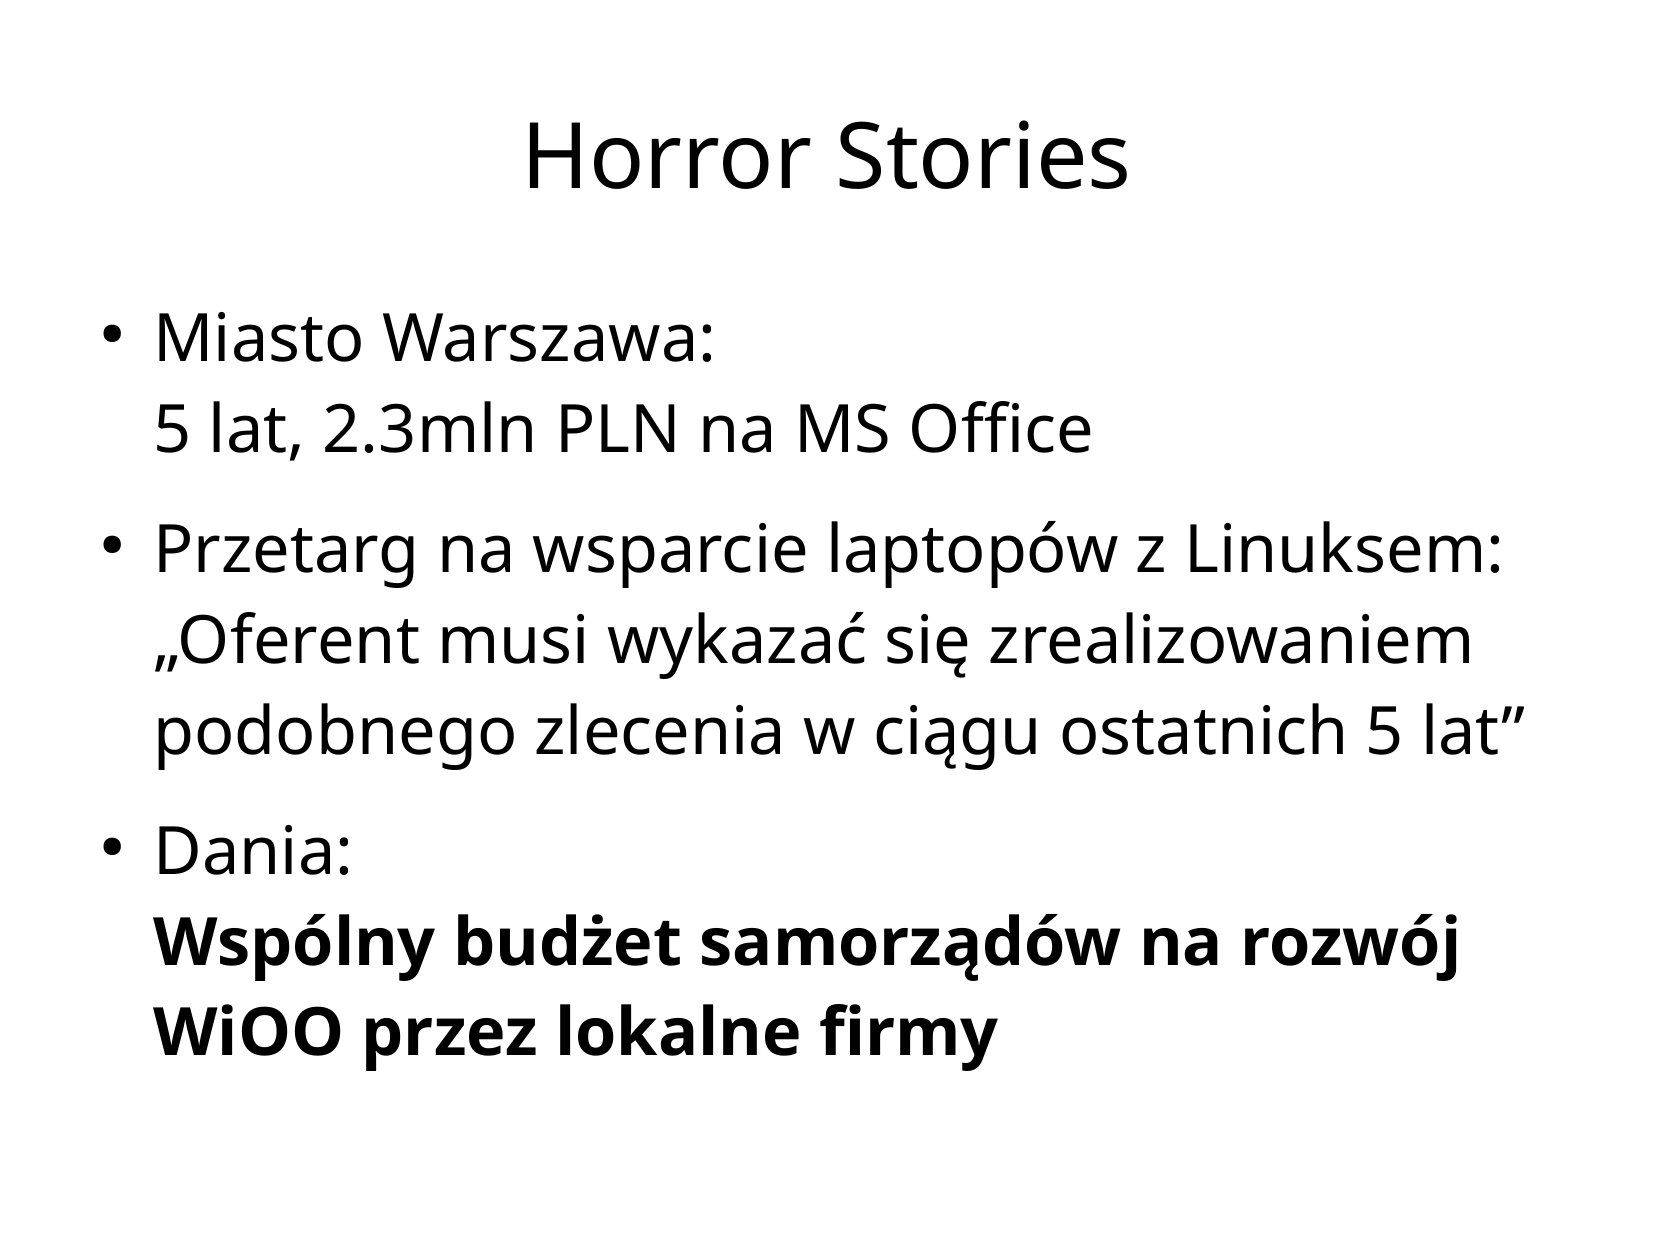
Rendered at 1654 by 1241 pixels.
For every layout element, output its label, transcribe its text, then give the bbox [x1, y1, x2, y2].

title Horror Stories [82, 49, 1571, 257]
list Miasto Warszawa: 5 lat, 2.3mln PLN na MS Office Przetarg na wsparcie laptopów z Linuksem: „Oferent musi wykazać się zrealizowaniem podobnego zlecenia w ciągu ostatnich 5 lat” Dania: Wspólny budżet samorządów na rozwój WiOO przez lokalne firmy [82, 290, 1538, 1196]
